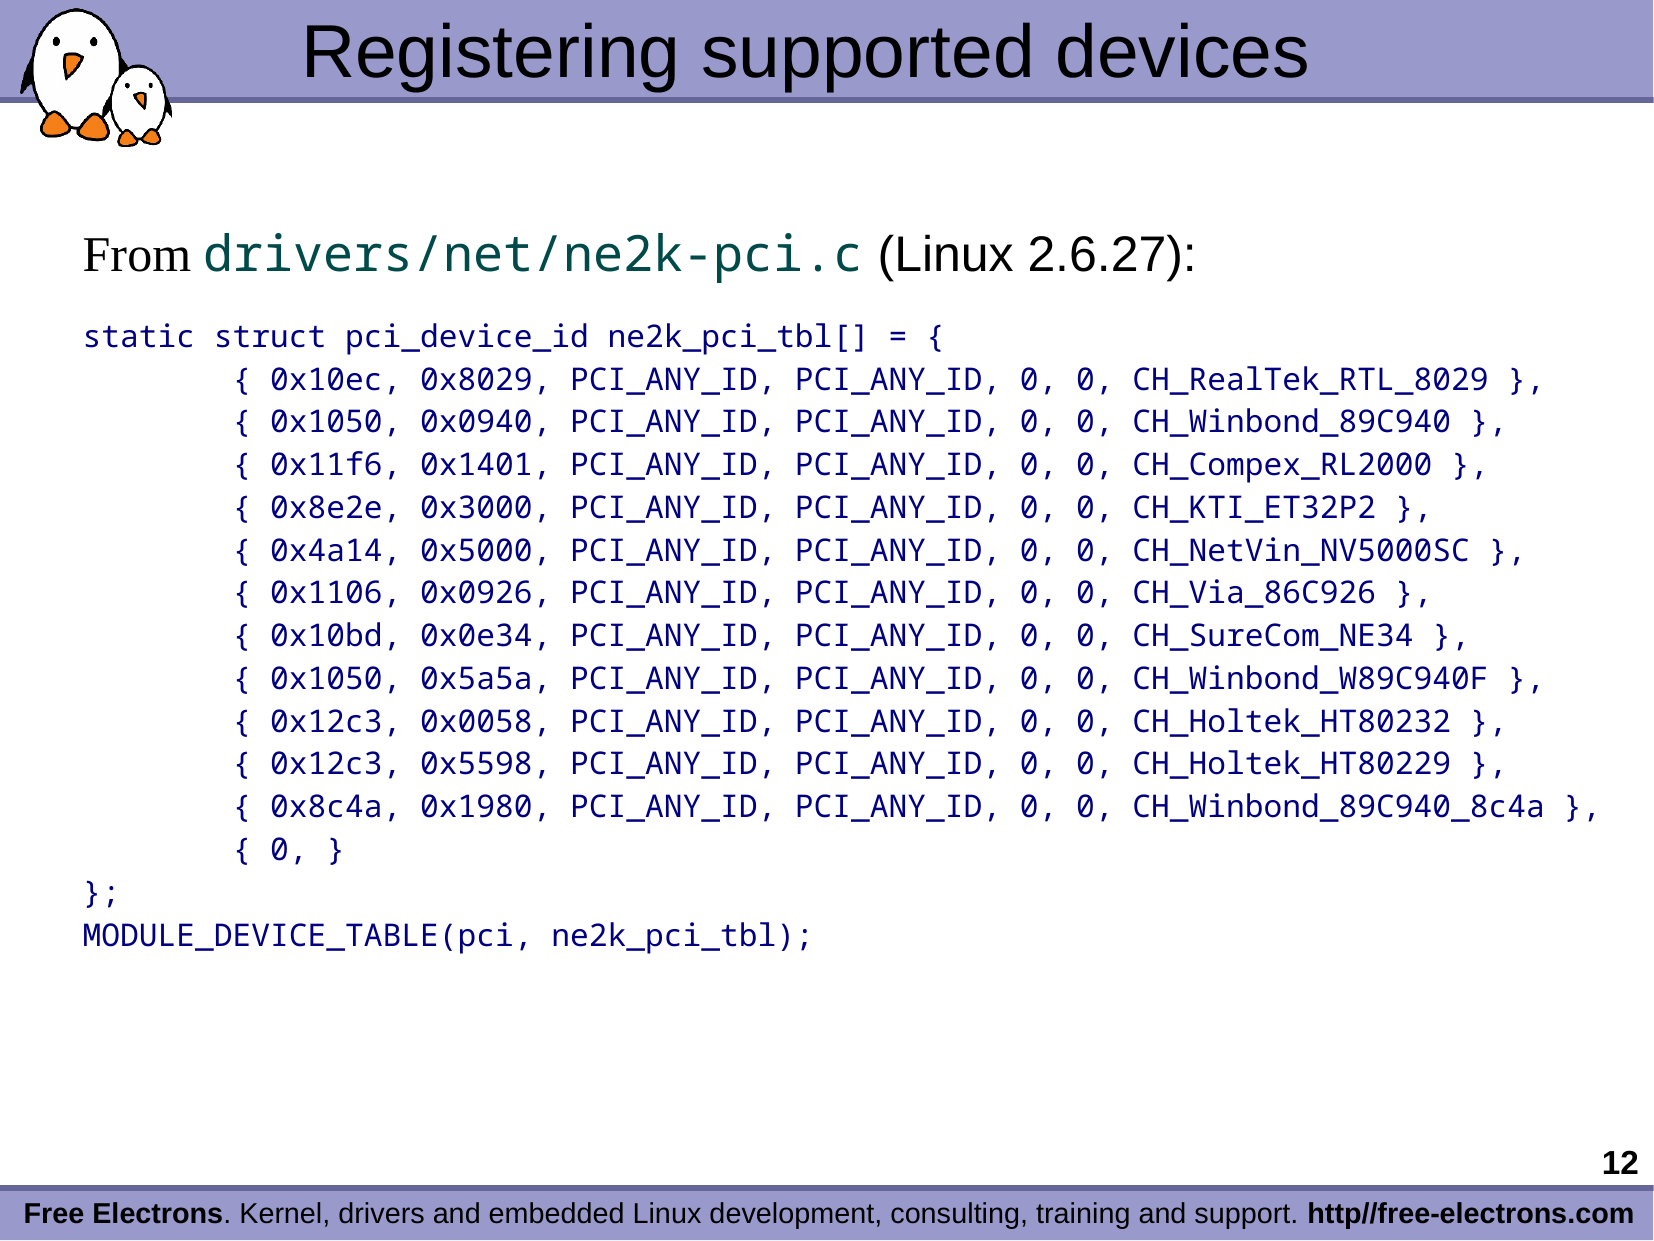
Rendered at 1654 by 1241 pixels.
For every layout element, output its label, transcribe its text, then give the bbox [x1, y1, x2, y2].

list From drivers/net/ne2k-pci.c (Linux 2.6.27): static struct pci_device_id ne2k_pci_tbl[] = { { 0x10ec, 0x8029, PCI_ANY_ID, PCI_ANY_ID, 0, 0, CH_RealTek_RTL_8029 }, { 0x1050, 0x0940, PCI_ANY_ID, PCI_ANY_ID, 0, 0, CH_Winbond_89C940 }, { 0x11f6, 0x1401, PCI_ANY_ID, PCI_ANY_ID, 0, 0, CH_Compex_RL2000 }, { 0x8e2e, 0x3000, PCI_ANY_ID, PCI_ANY_ID, 0, 0, CH_KTI_ET32P2 }, { 0x4a14, 0x5000, PCI_ANY_ID, PCI_ANY_ID, 0, 0, CH_NetVin_NV5000SC }, { 0x1106, 0x0926, PCI_ANY_ID, PCI_ANY_ID, 0, 0, CH_Via_86C926 }, { 0x10bd, 0x0e34, PCI_ANY_ID, PCI_ANY_ID, 0, 0, CH_SureCom_NE34 }, { 0x1050, 0x5a5a, PCI_ANY_ID, PCI_ANY_ID, 0, 0, CH_Winbond_W89C940F }, { 0x12c3, 0x0058, PCI_ANY_ID, PCI_ANY_ID, 0, 0, CH_Holtek_HT80232 }, { 0x12c3, 0x5598, PCI_ANY_ID, PCI_ANY_ID, 0, 0, CH_Holtek_HT80229 }, { 0x8c4a, 0x1980, PCI_ANY_ID, PCI_ANY_ID, 0, 0, CH_Winbond_89C940_8c4a }, { 0, } }; MODULE_DEVICE_TABLE(pci, ne2k_pci_tbl); [65, 218, 1611, 1069]
picture [20, 8, 172, 147]
title Registering supported devices [60, 0, 1551, 104]
